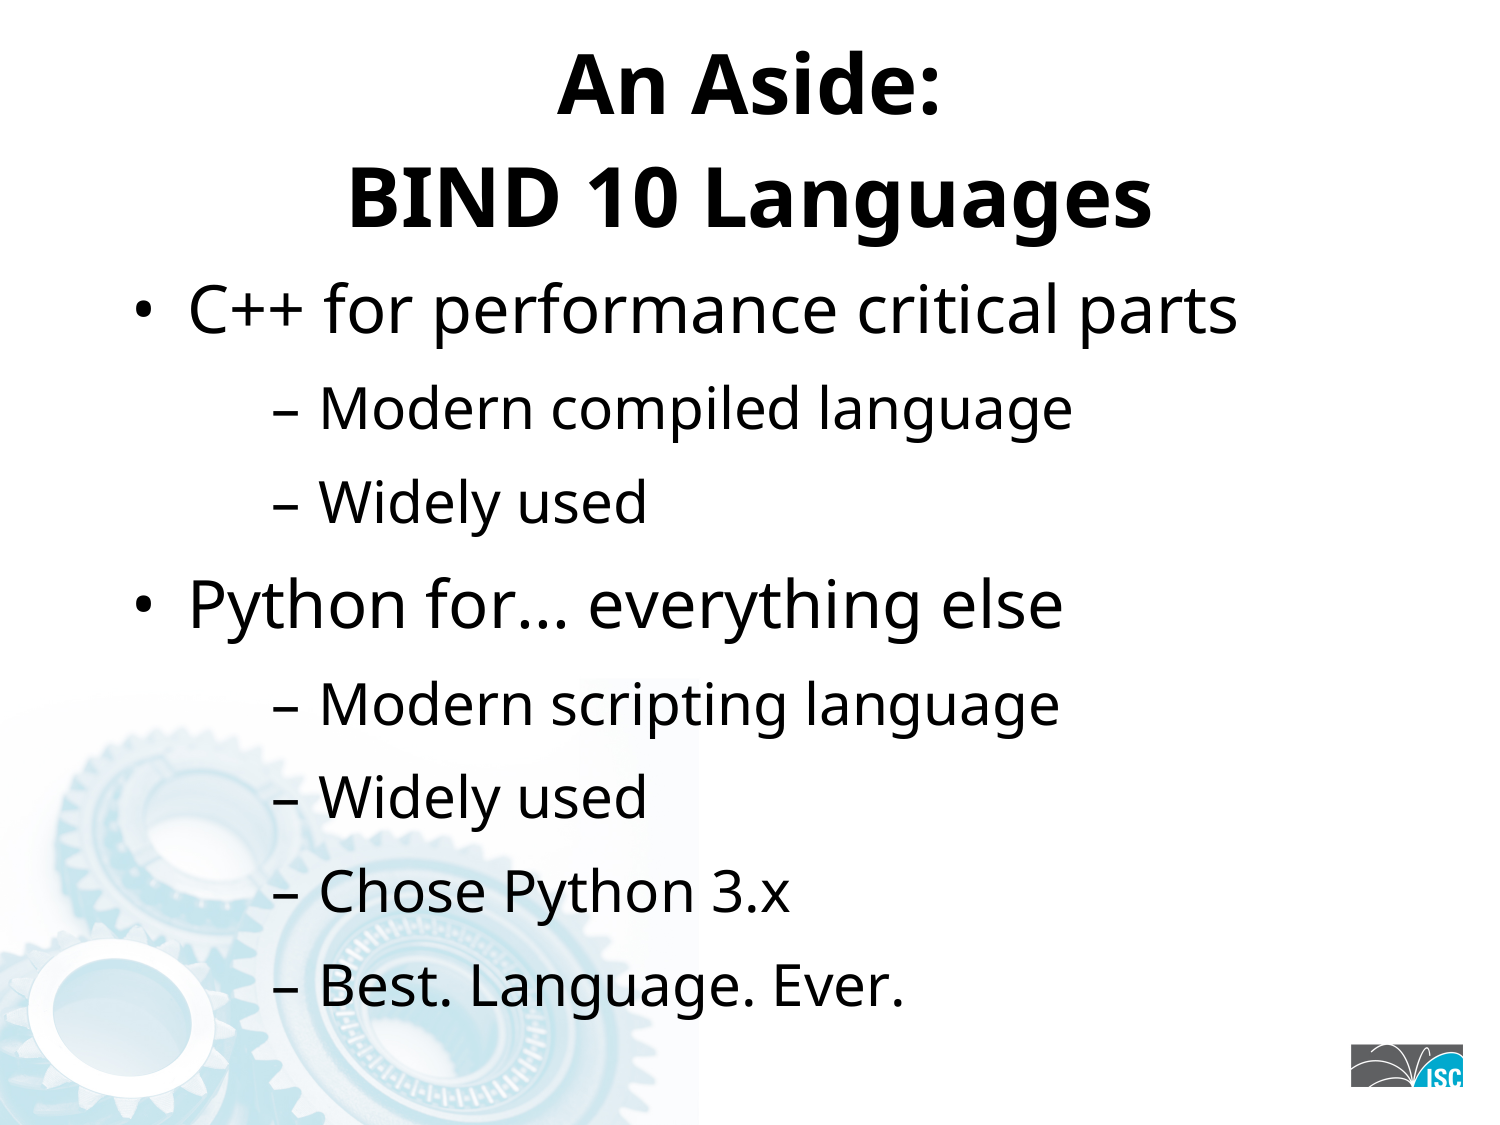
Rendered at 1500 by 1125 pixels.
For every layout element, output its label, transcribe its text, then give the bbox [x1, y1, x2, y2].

title An Aside: BIND 10 Languages [75, 38, 1426, 240]
picture [0, 0, 1500, 1125]
list C++ for performance critical parts Modern compiled language Widely used Python for... everything else Modern scripting language Widely used Chose Python 3.x Best. Language. Ever. [75, 262, 1426, 991]
